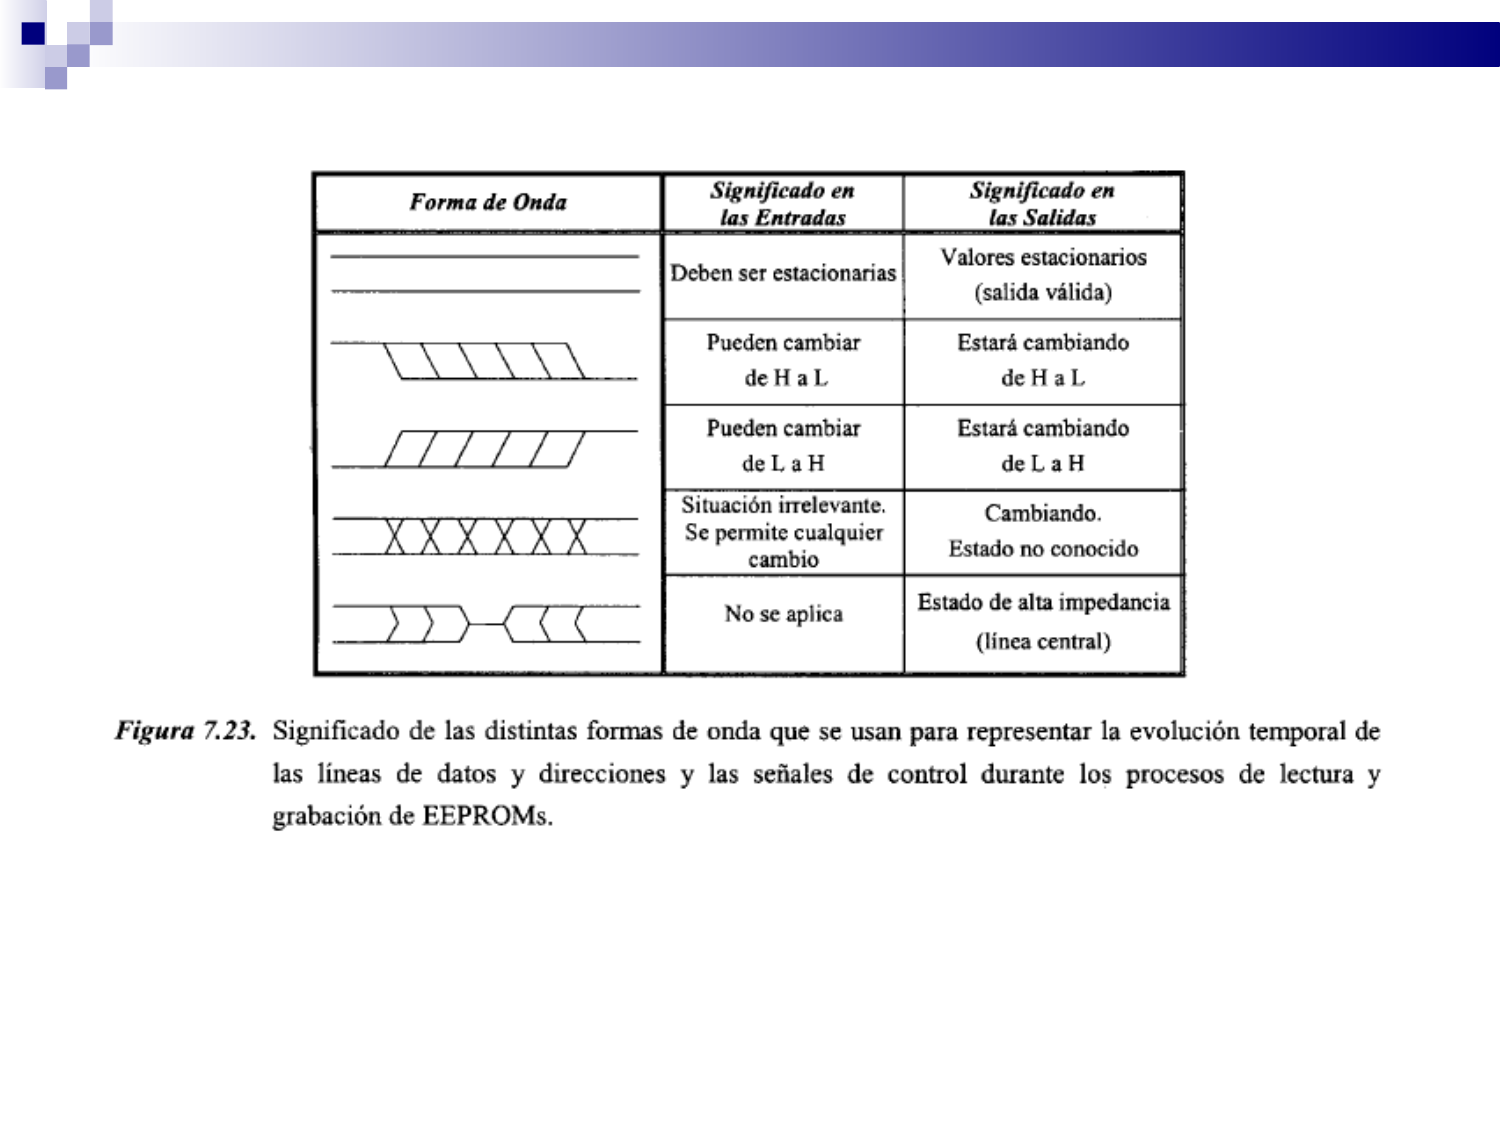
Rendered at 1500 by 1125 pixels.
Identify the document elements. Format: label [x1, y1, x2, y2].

picture [88, 148, 1436, 895]
